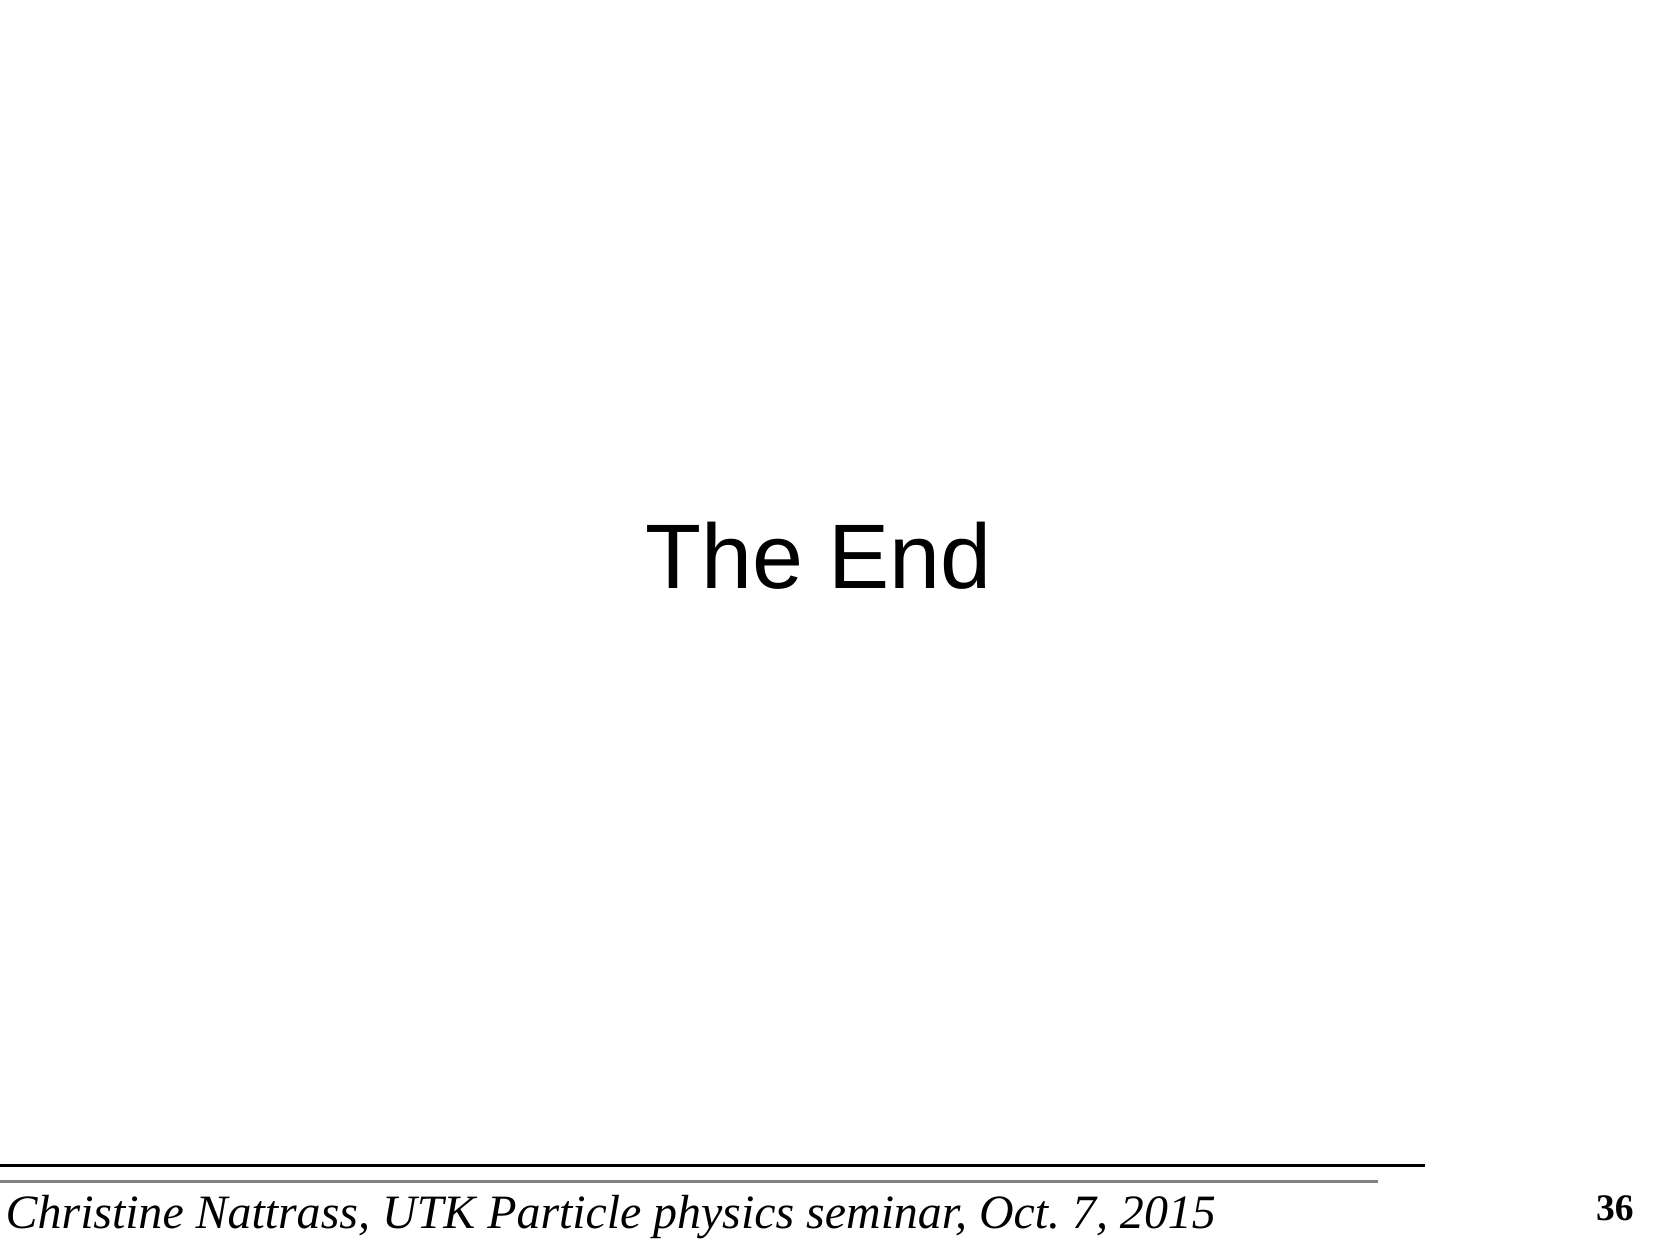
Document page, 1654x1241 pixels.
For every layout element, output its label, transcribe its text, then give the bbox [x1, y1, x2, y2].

title The End [75, 452, 1564, 661]
